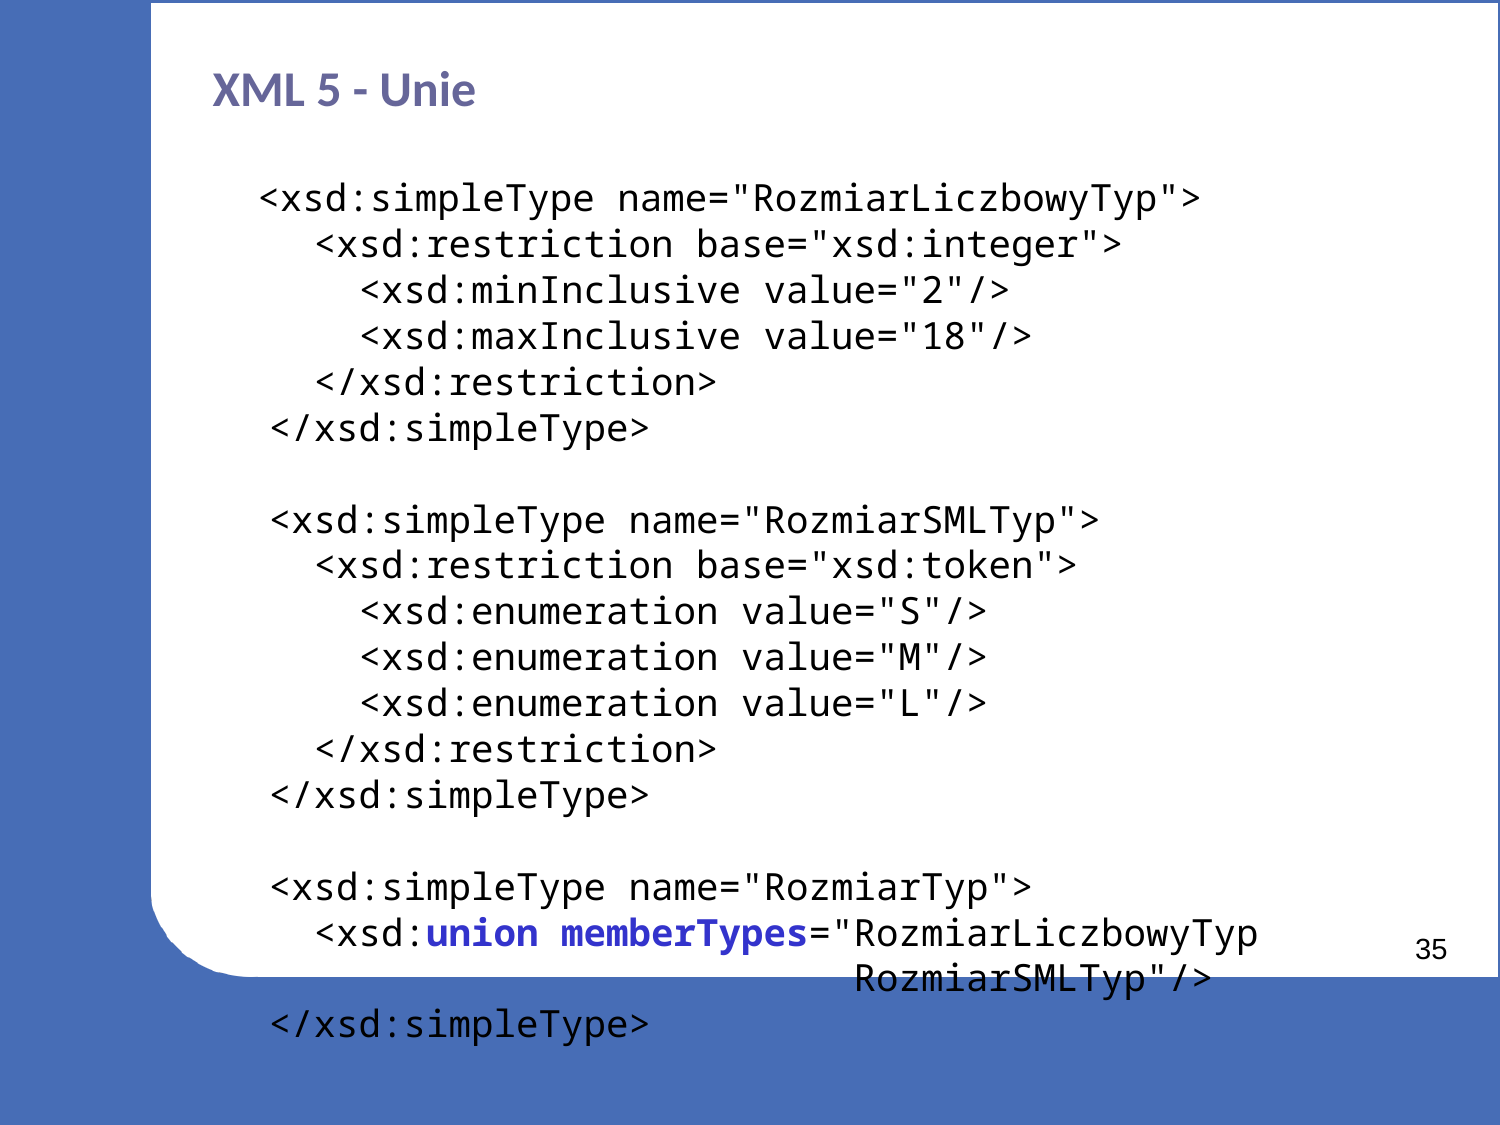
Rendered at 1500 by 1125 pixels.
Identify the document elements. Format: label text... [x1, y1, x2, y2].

list <xsd:simpleType name="RozmiarLiczbowyTyp"> <xsd:restriction base="xsd:integer"> <xsd:minInclusive value="2"/> <xsd:maxInclusive value="18"/> </xsd:restriction> </xsd:simpleType> <xsd:simpleType name="RozmiarSMLTyp"> <xsd:restriction base="xsd:token"> <xsd:enumeration value="S"/> <xsd:enumeration value="M"/> <xsd:enumeration value="L"/> </xsd:restriction> </xsd:simpleType> <xsd:simpleType name="RozmiarTyp"> <xsd:union memberTypes="RozmiarLiczbowyTyp RozmiarSMLTyp"/> </xsd:simpleType> [212, 174, 1448, 934]
picture [0, 0, 1500, 1125]
title XML 5 - Unie [212, 24, 1447, 164]
